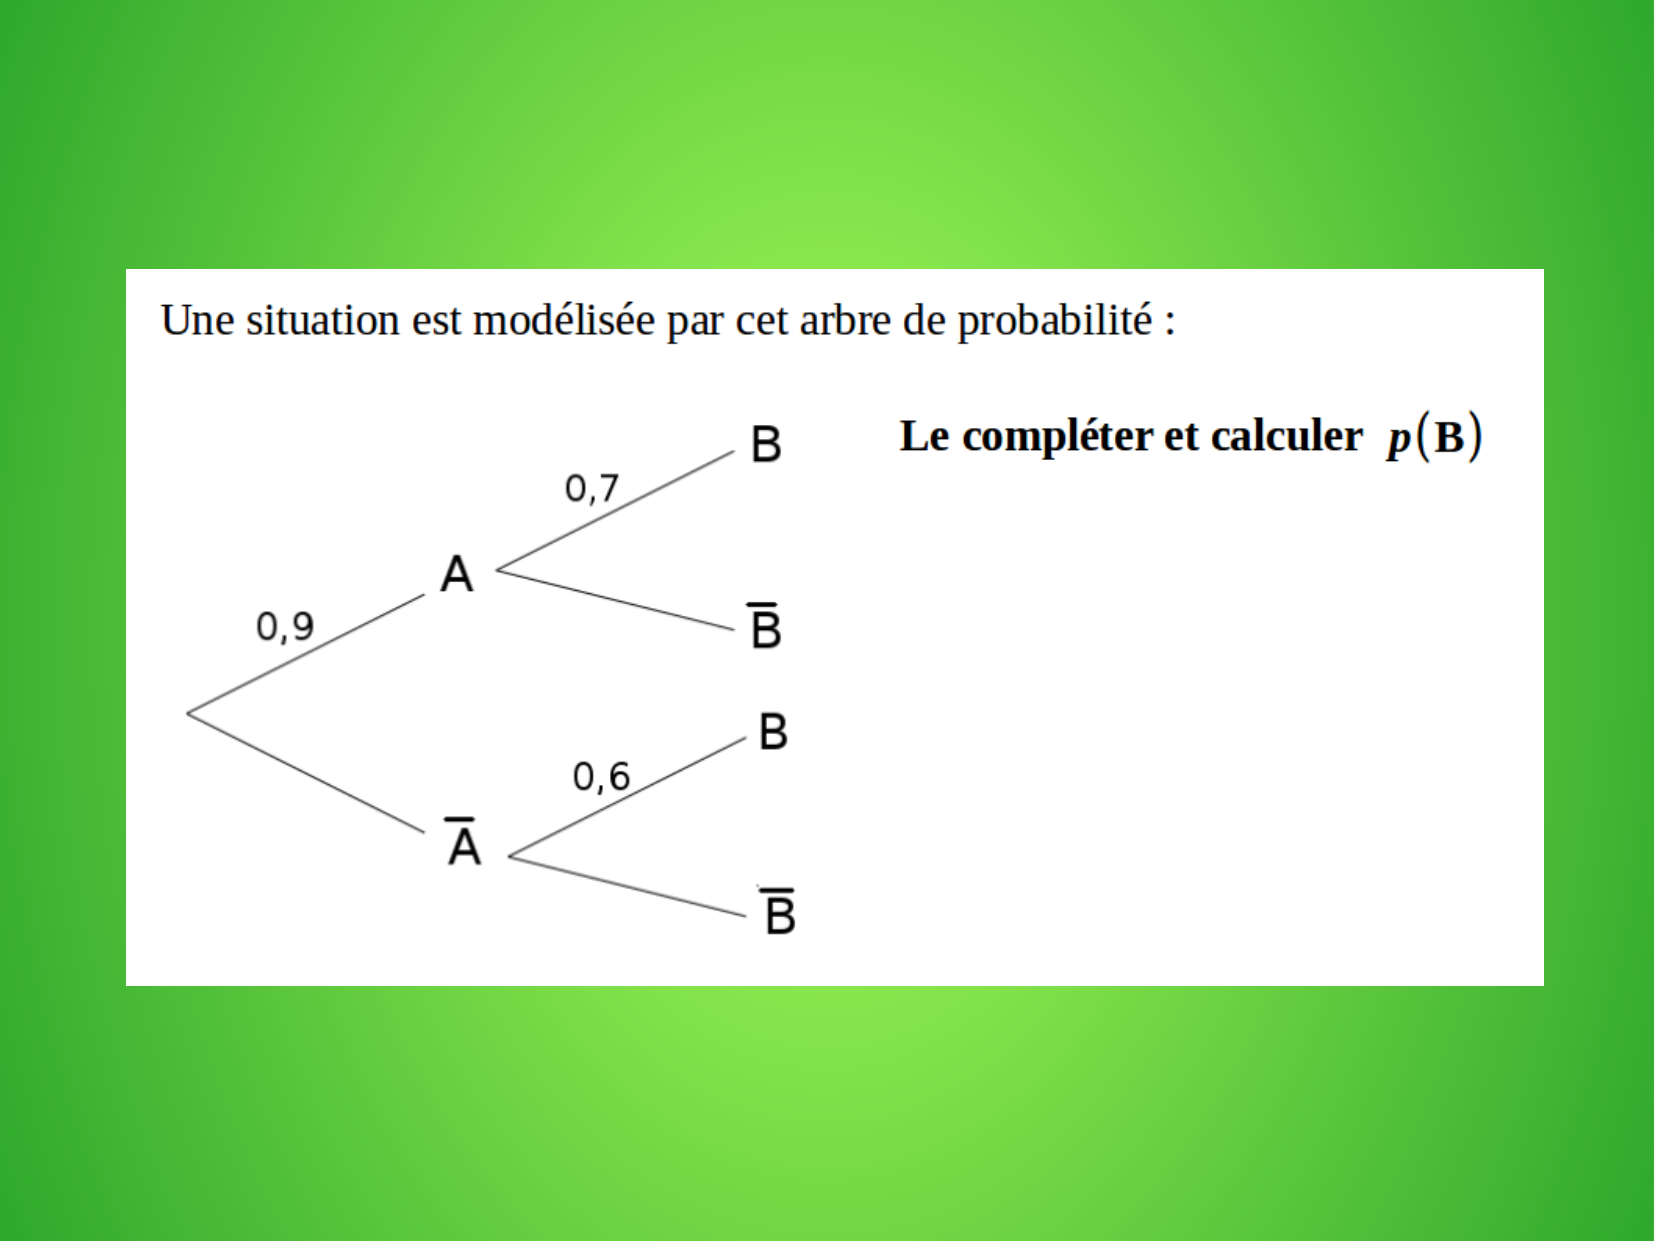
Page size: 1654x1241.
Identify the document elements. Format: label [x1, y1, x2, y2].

picture [126, 269, 1544, 986]
